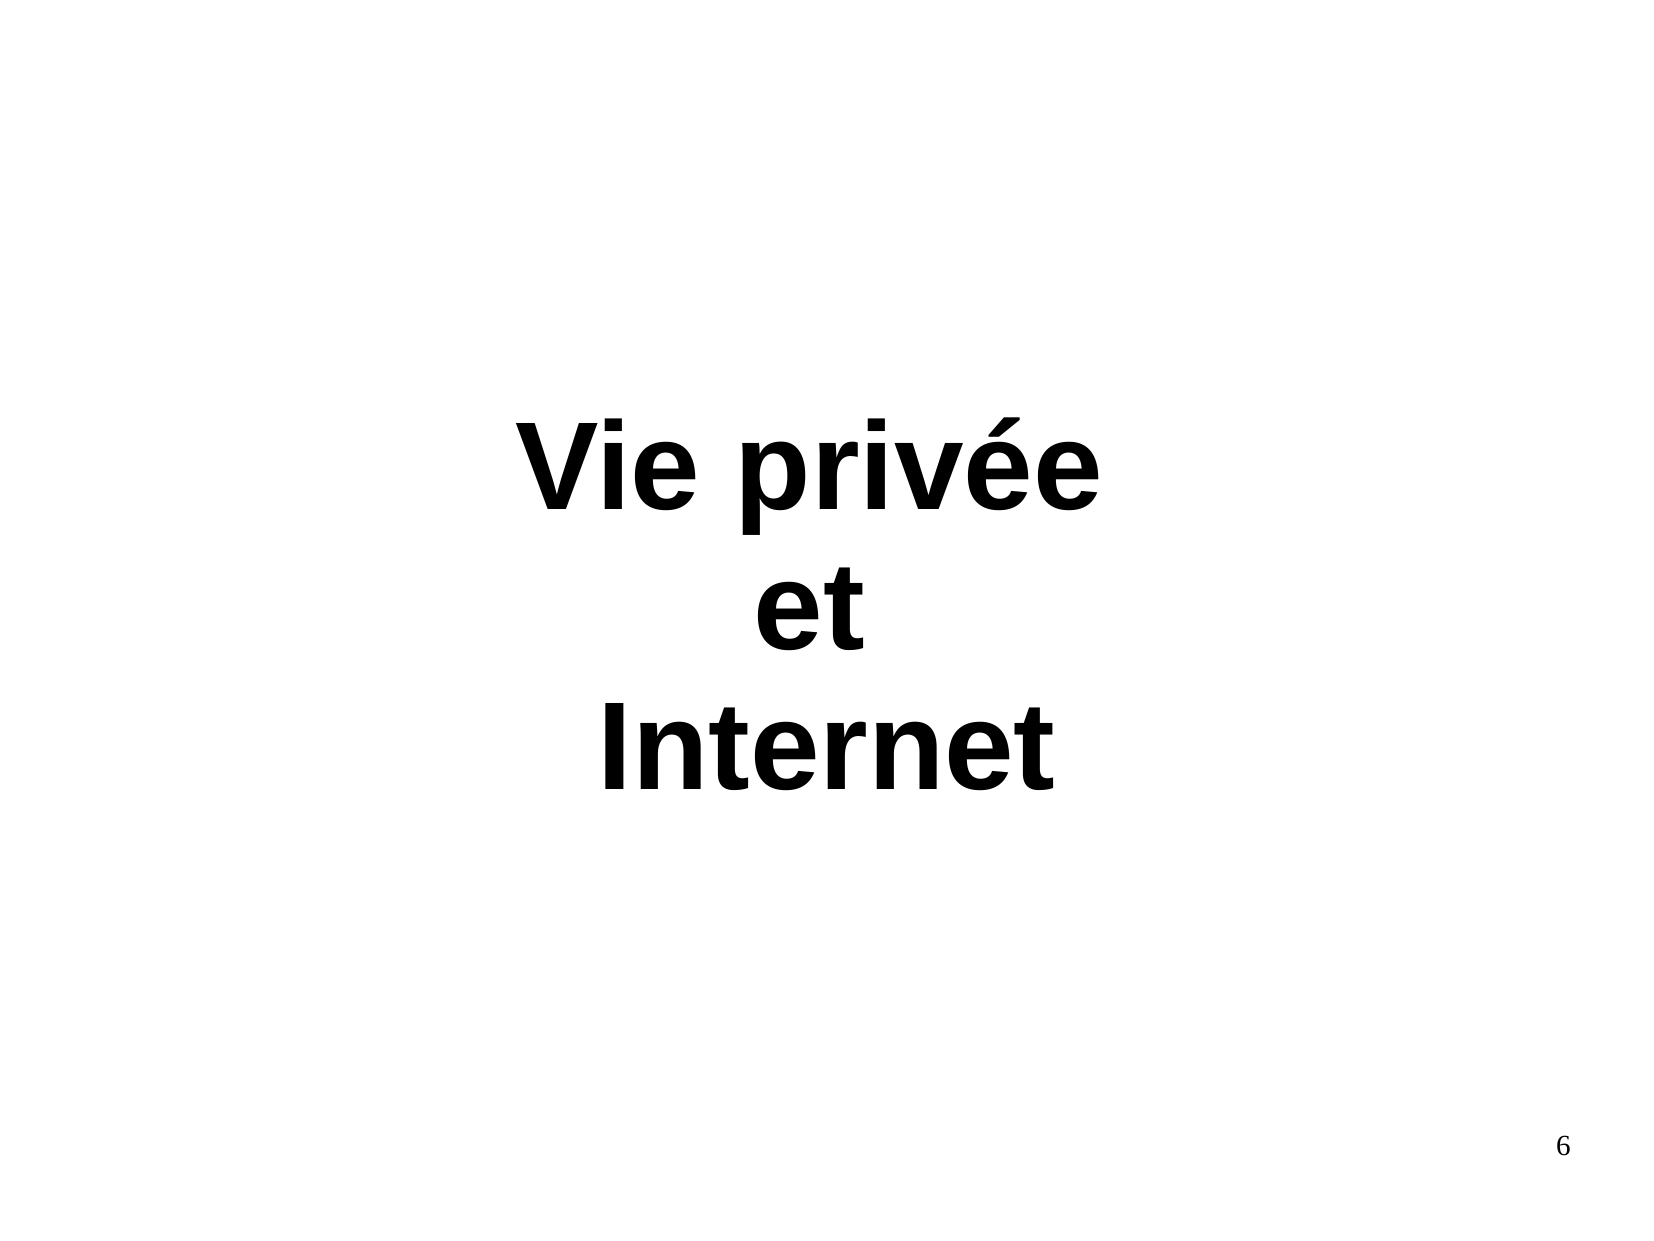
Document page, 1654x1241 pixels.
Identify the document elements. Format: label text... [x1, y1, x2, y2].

title Vie privée et Internet [82, 396, 1571, 816]
